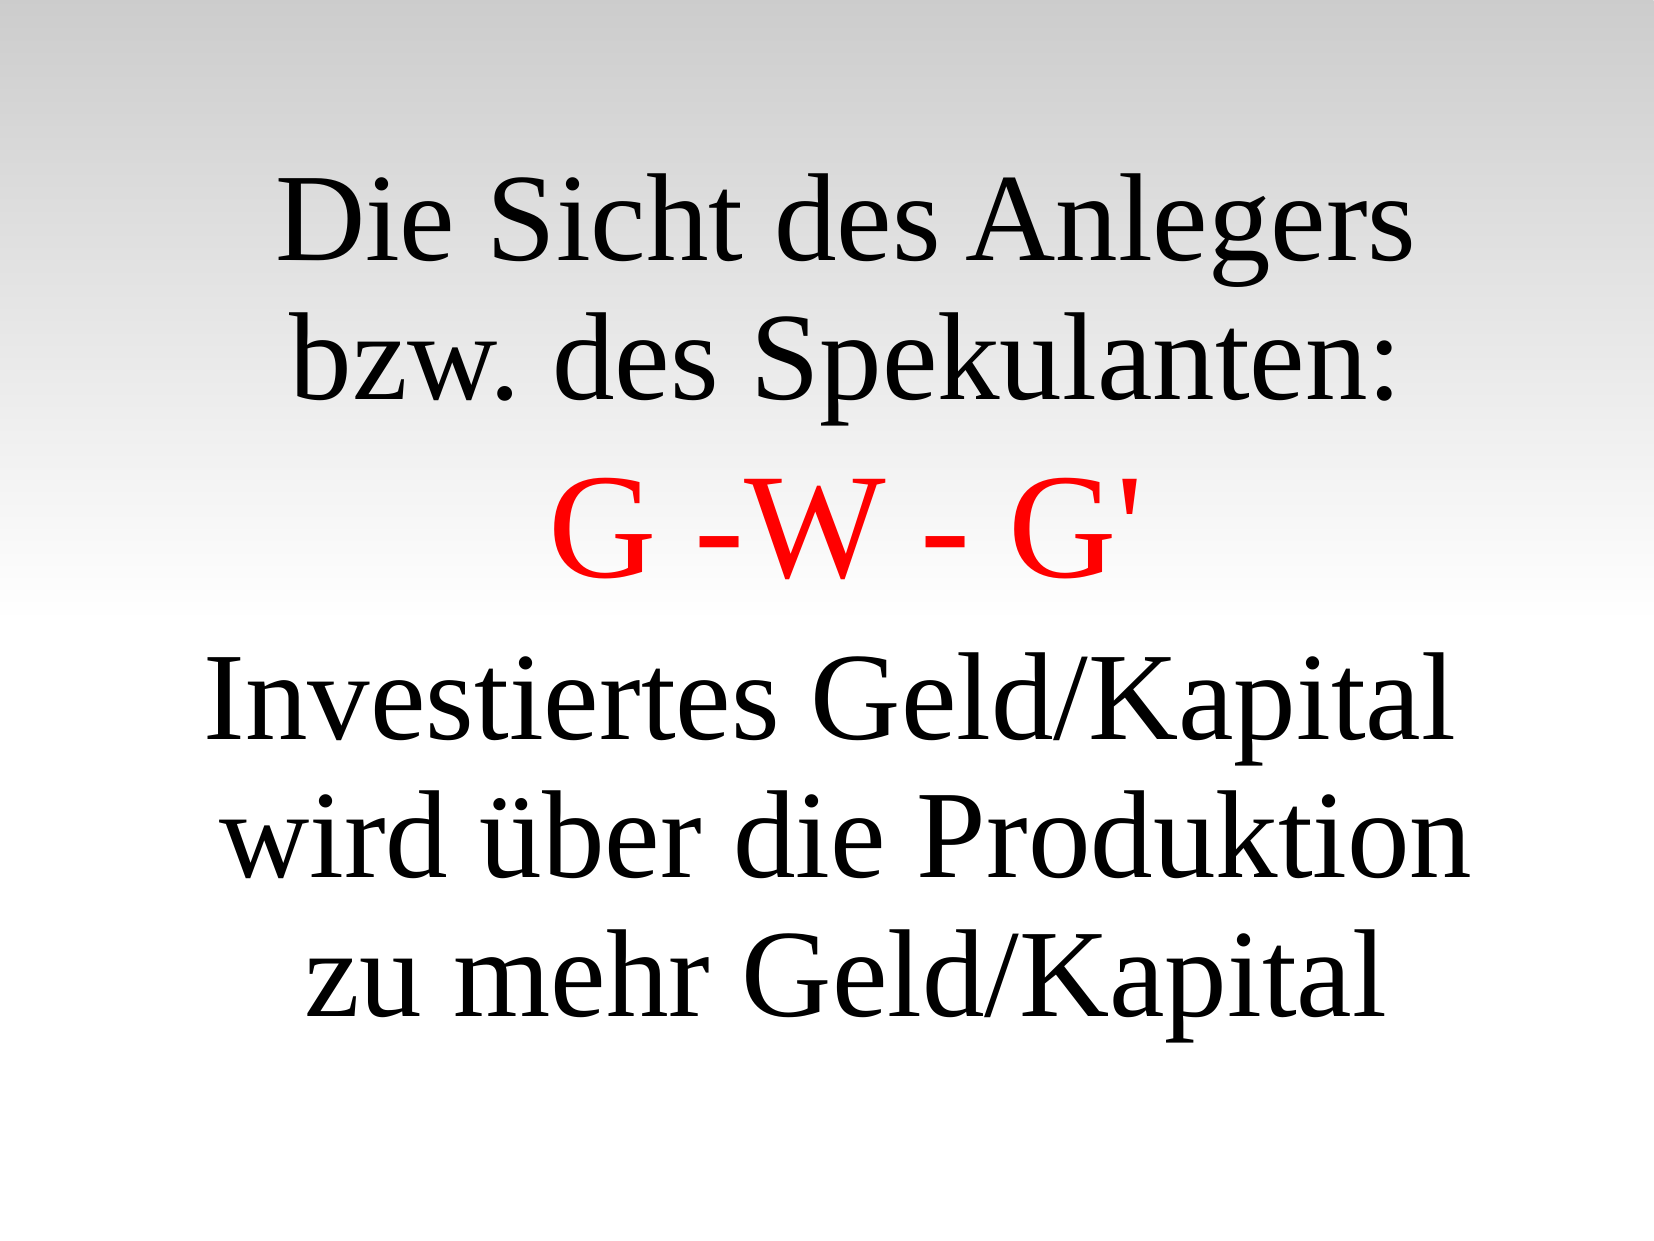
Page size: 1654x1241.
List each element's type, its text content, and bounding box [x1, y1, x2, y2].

text_box Die Sicht des Anlegers bzw. des Spekulanten: G -W - G' Investiertes Geld/Kapital wird über die Produktion zu mehr Geld/Kapital [188, 141, 1504, 1051]
